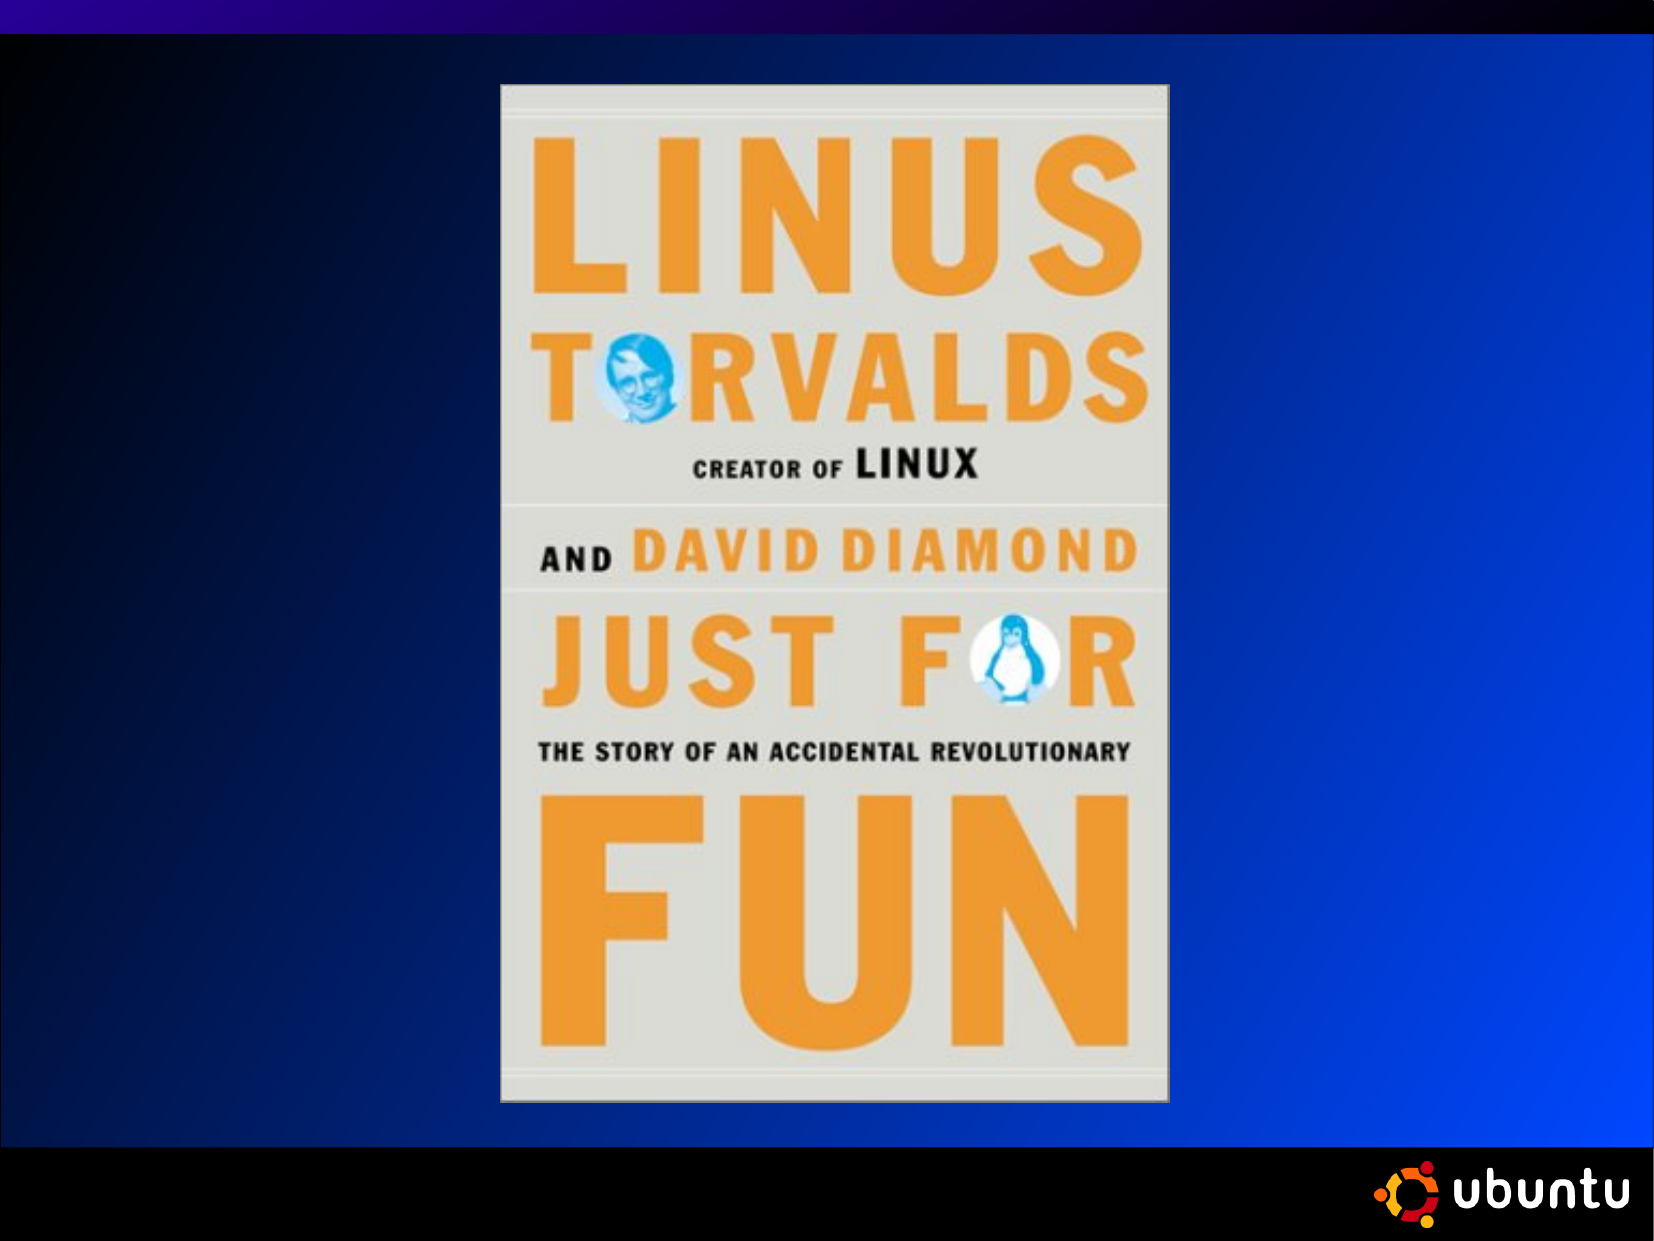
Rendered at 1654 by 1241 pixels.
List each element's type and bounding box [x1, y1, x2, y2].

picture [1374, 1161, 1629, 1228]
picture [500, 84, 1170, 1103]
text_box [0, 0, 1654, 1241]
